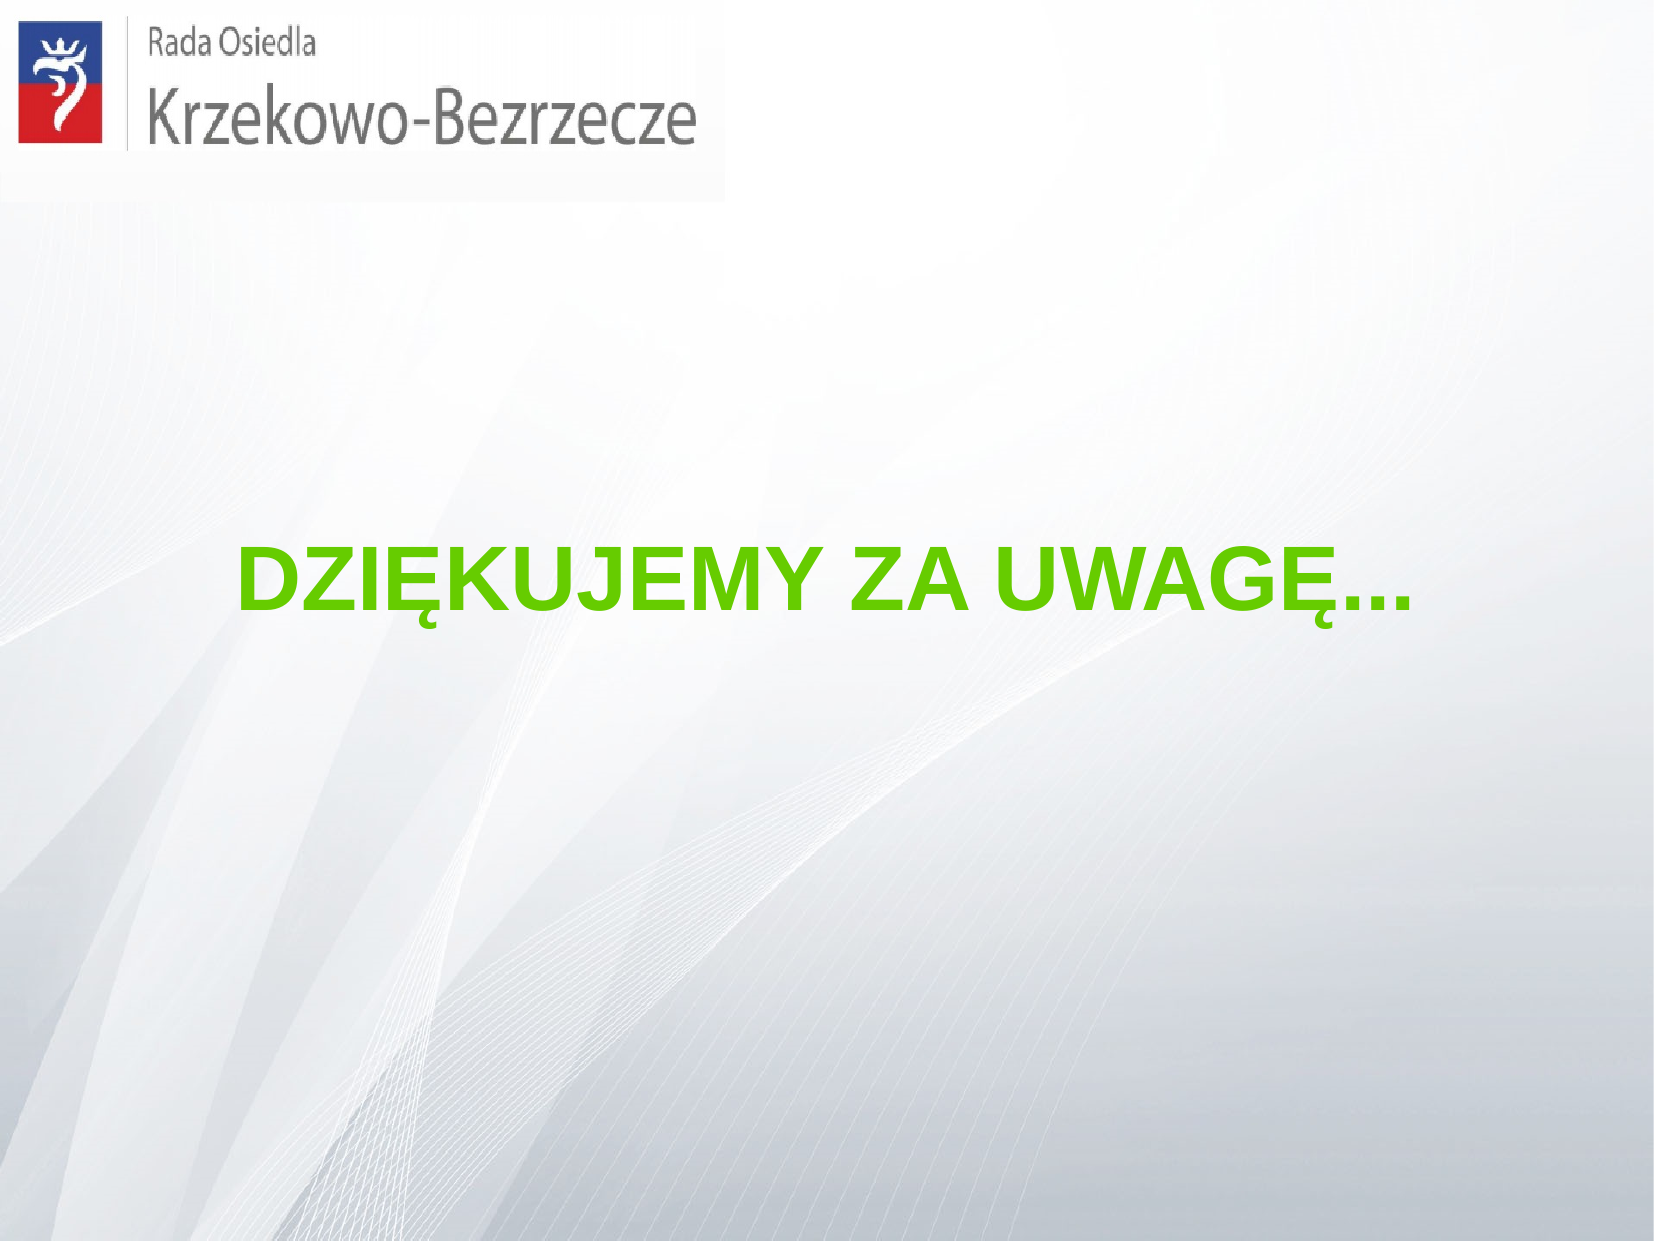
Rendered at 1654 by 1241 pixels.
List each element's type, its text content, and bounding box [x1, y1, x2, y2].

picture [0, 0, 1654, 1241]
subtitle DZIĘKUJEMY ZA UWAGĘ... [82, 49, 1571, 1109]
